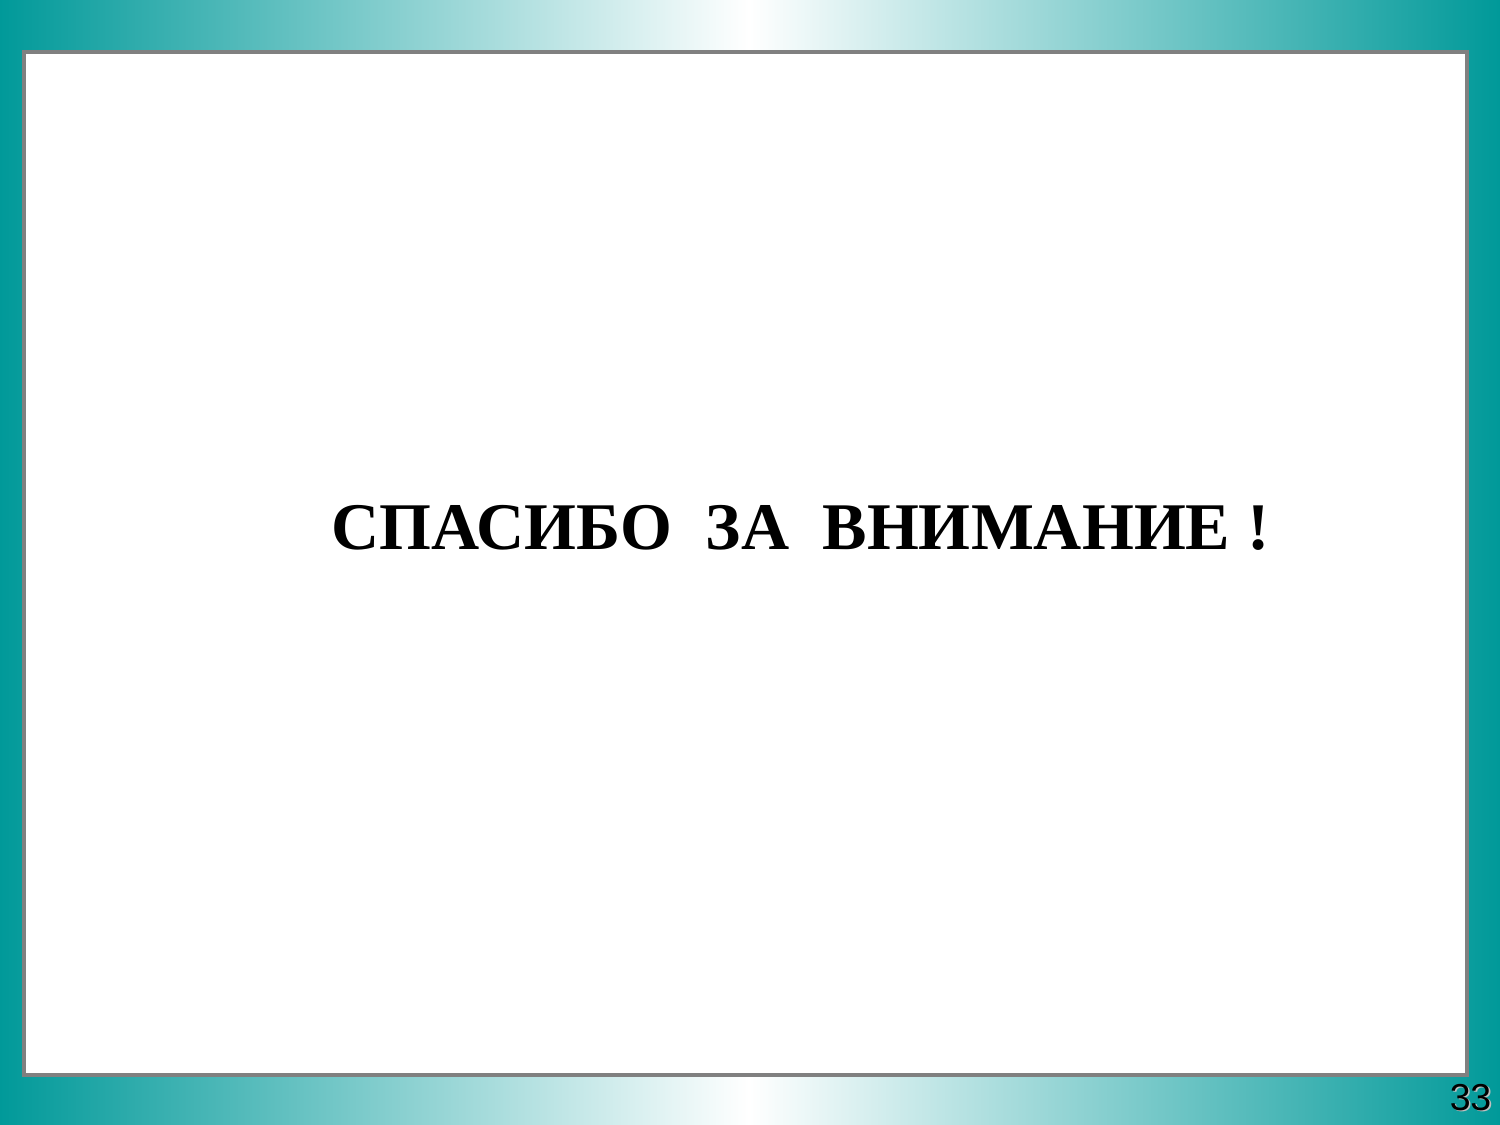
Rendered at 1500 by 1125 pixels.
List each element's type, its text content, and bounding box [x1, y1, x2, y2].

list [23, 52, 1468, 1075]
text_box СПАСИБО ЗА ВНИМАНИЕ ! [97, 396, 1488, 571]
